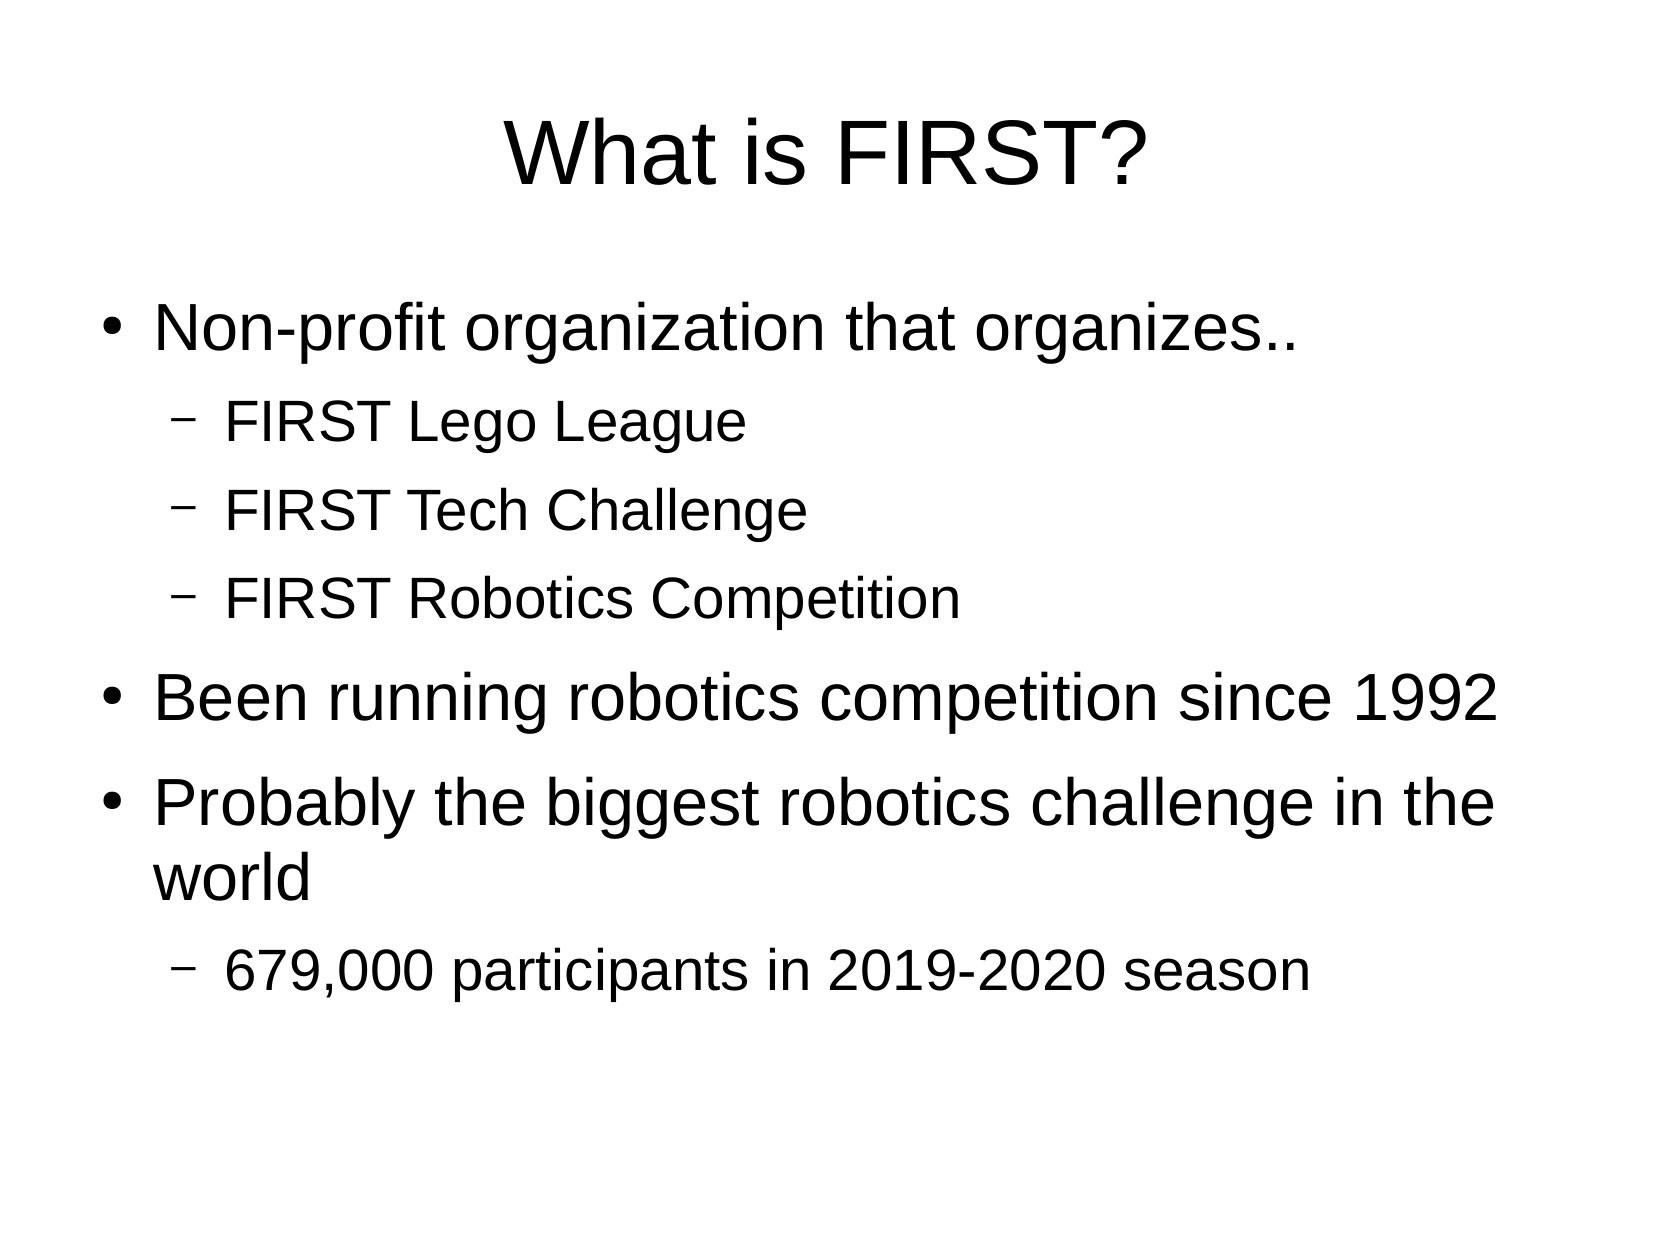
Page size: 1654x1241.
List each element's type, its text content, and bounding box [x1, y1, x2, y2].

title What is FIRST? [82, 49, 1571, 257]
list Non-profit organization that organizes.. FIRST Lego League FIRST Tech Challenge FIRST Robotics Competition Been running robotics competition since 1992 Probably the biggest robotics challenge in the world 679,000 participants in 2019-2020 season [82, 290, 1571, 1010]
